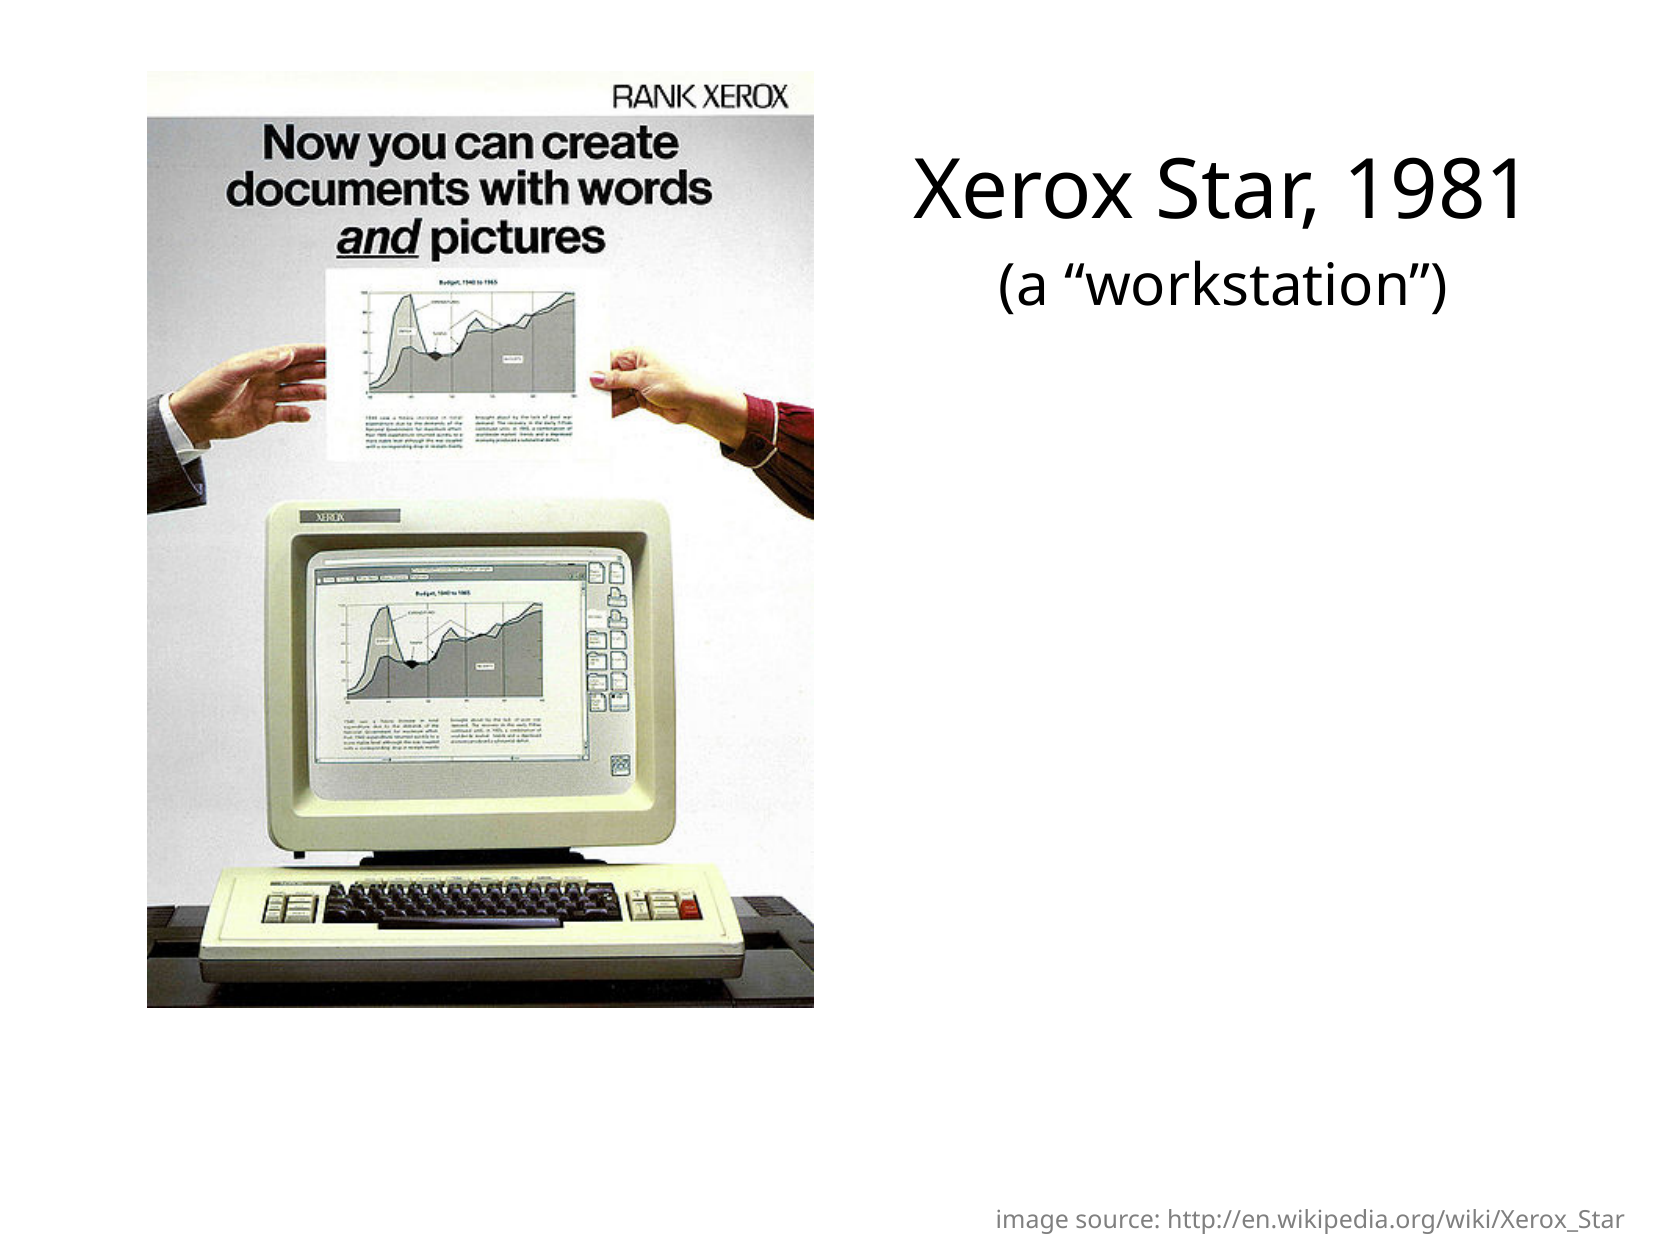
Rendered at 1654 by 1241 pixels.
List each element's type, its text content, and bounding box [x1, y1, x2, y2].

picture [147, 71, 814, 1008]
text_box image source: http://en.wikipedia.org/wiki/Xerox_Star [0, 1194, 1641, 1241]
text_box Xerox Star, 1981 (a “workstation”) [898, 121, 1631, 309]
